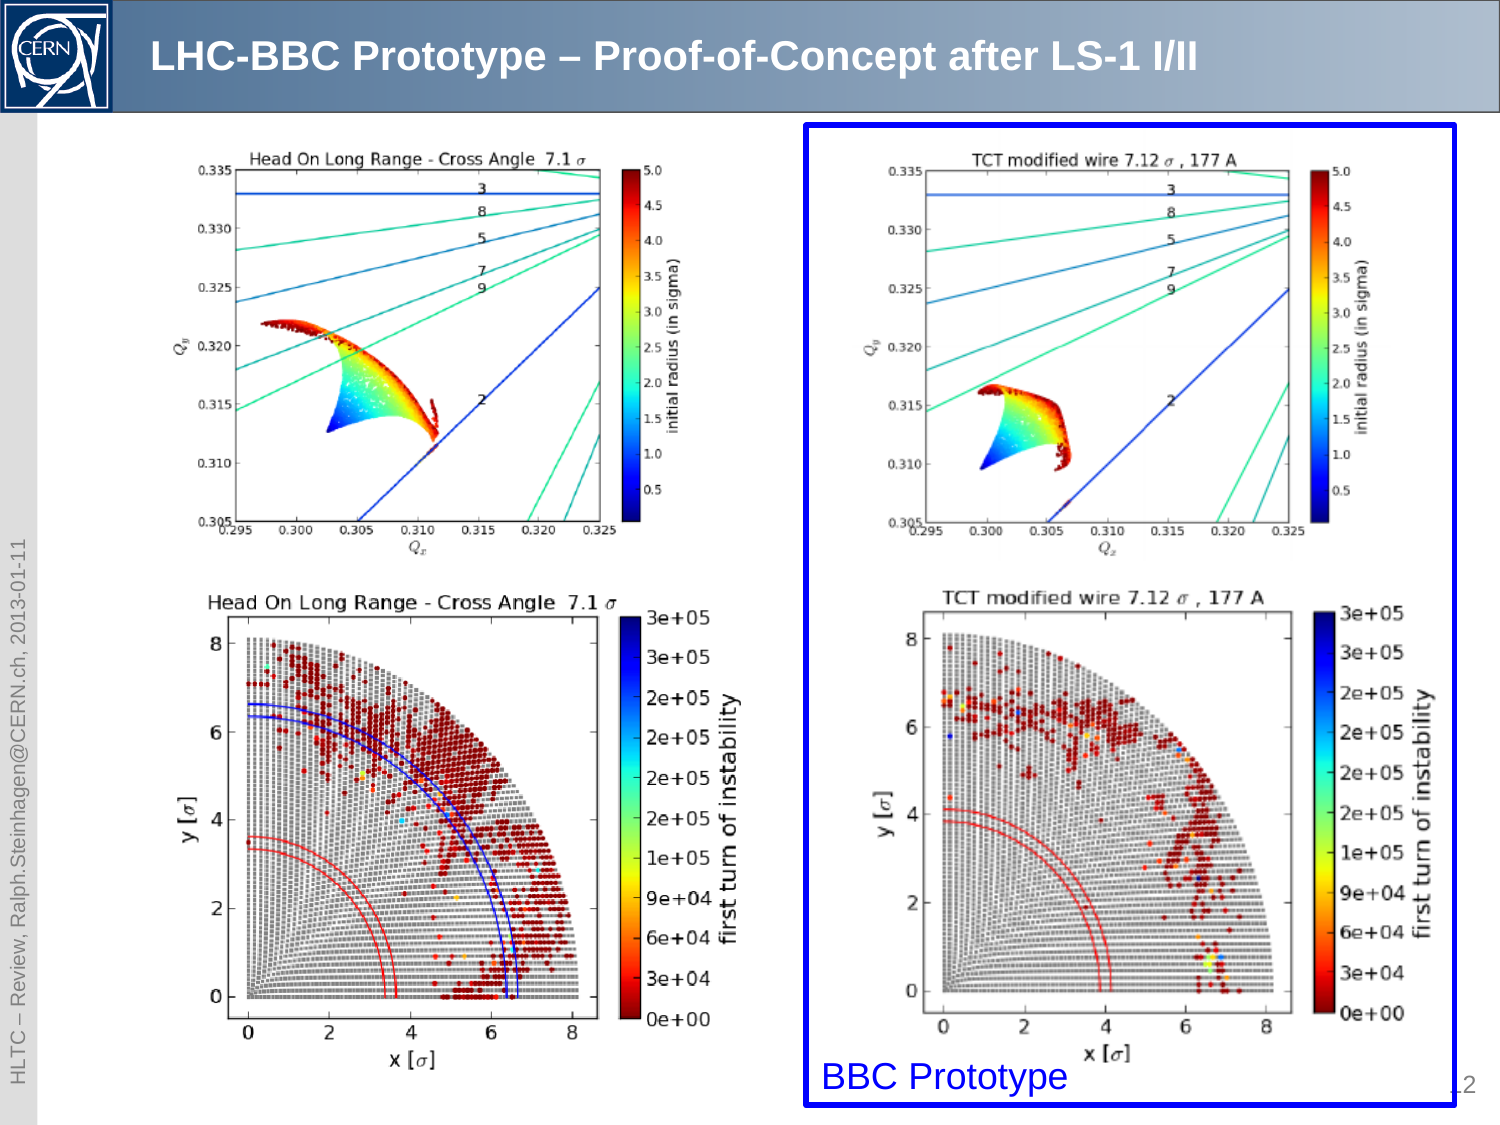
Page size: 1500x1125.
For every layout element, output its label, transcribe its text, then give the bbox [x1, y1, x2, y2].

picture [846, 129, 1452, 1083]
picture [132, 131, 762, 1105]
picture [1457, 561, 1461, 1083]
picture [0, 0, 113, 113]
title LHC-BBC Prototype – Proof-of-Concept after LS-1 I/II [150, 0, 1358, 113]
text_box BBC Prototype [806, 1048, 1084, 1106]
